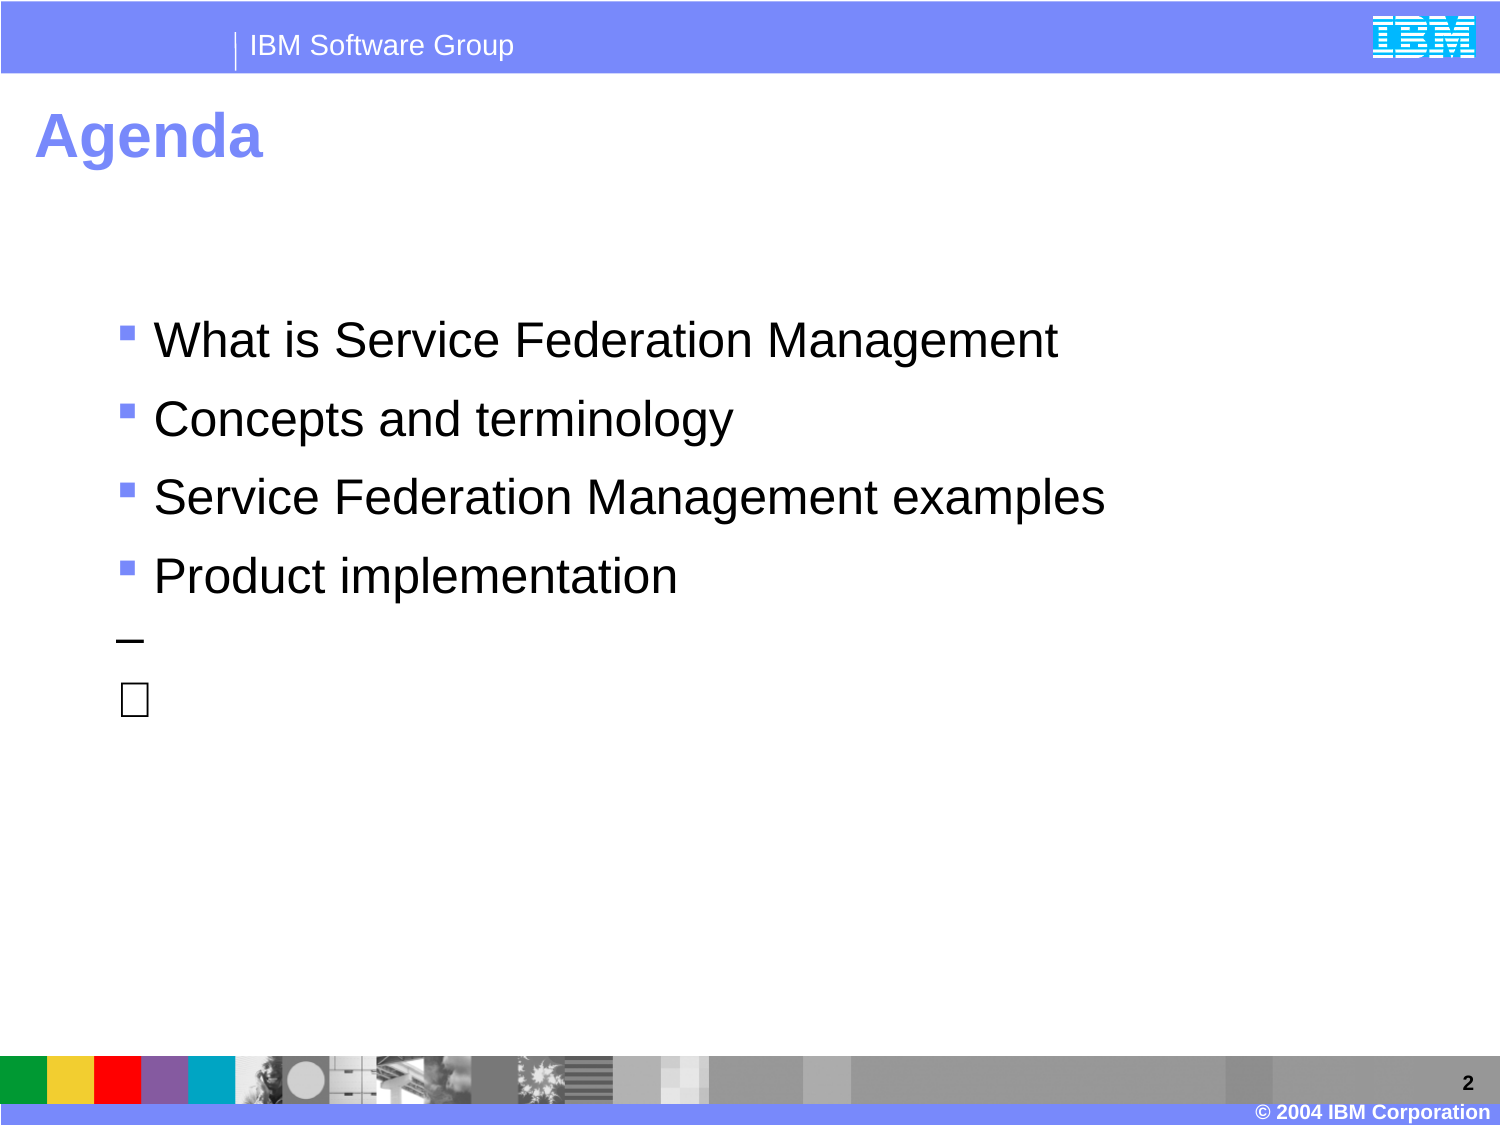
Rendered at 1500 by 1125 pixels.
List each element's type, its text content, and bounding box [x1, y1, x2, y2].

picture [0, 1056, 1500, 1104]
title Agenda [19, 97, 1483, 181]
list What is Service Federation Management Concepts and terminology Service Federation Management examples Product implementation [101, 311, 1261, 907]
